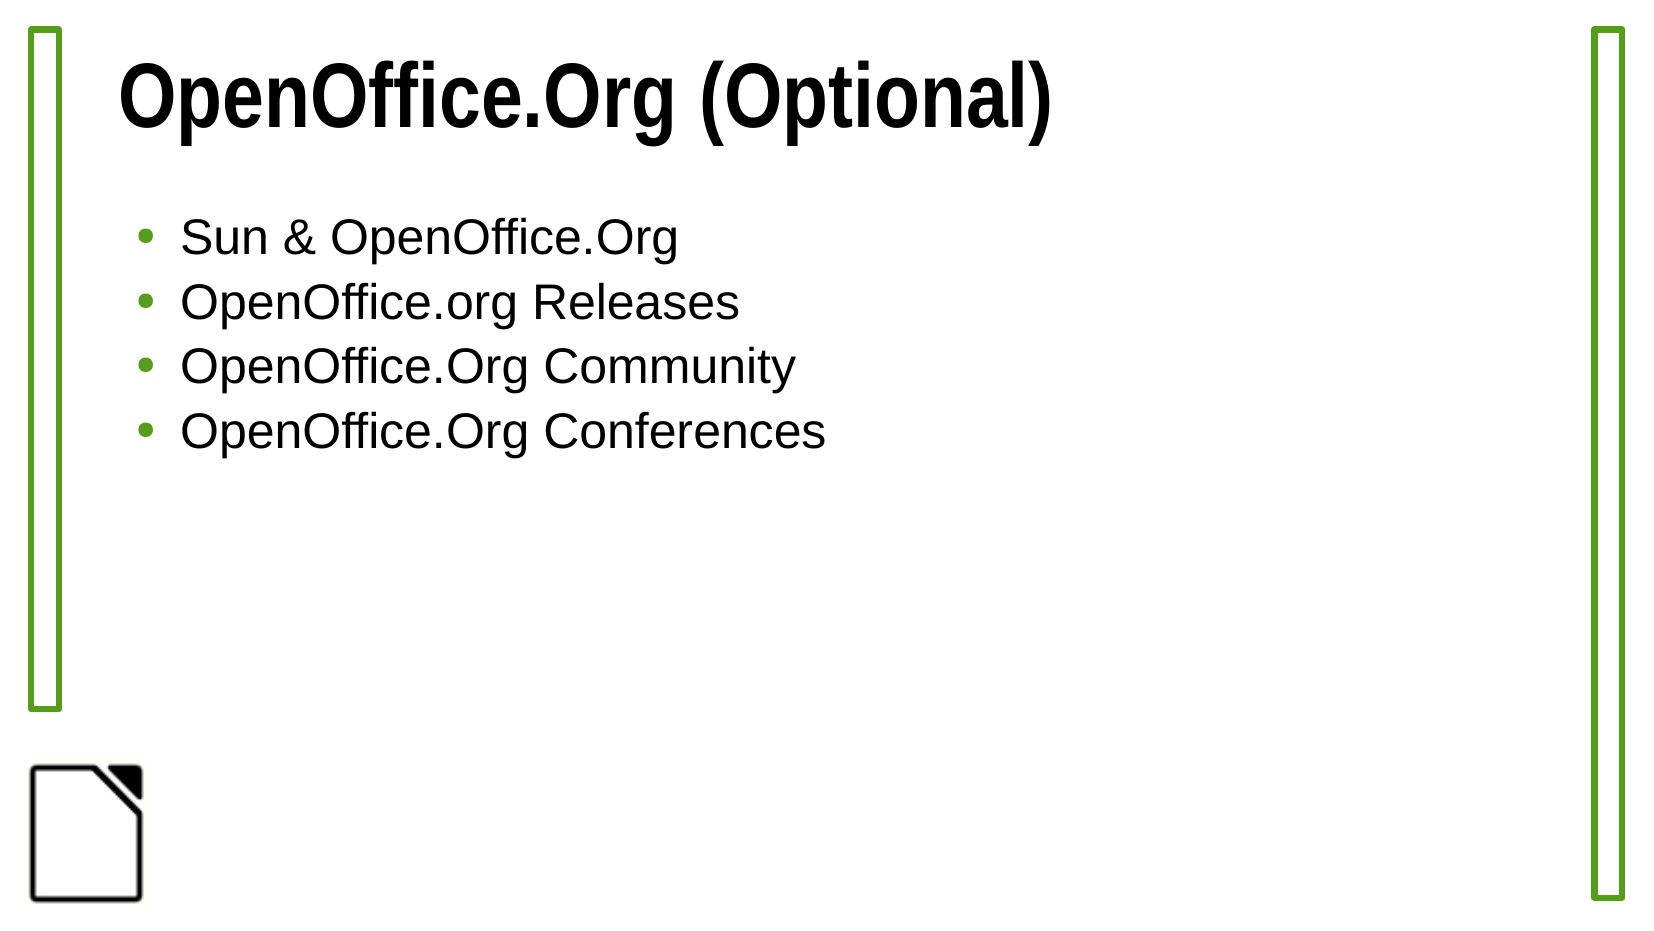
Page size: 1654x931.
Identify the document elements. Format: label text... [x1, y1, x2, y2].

picture [9, 755, 166, 913]
list Sun & OpenOffice.Org OpenOffice.org Releases OpenOffice.Org Community OpenOffice.Org Conferences [118, 209, 1536, 830]
title OpenOffice.Org (Optional) [118, 35, 1536, 154]
